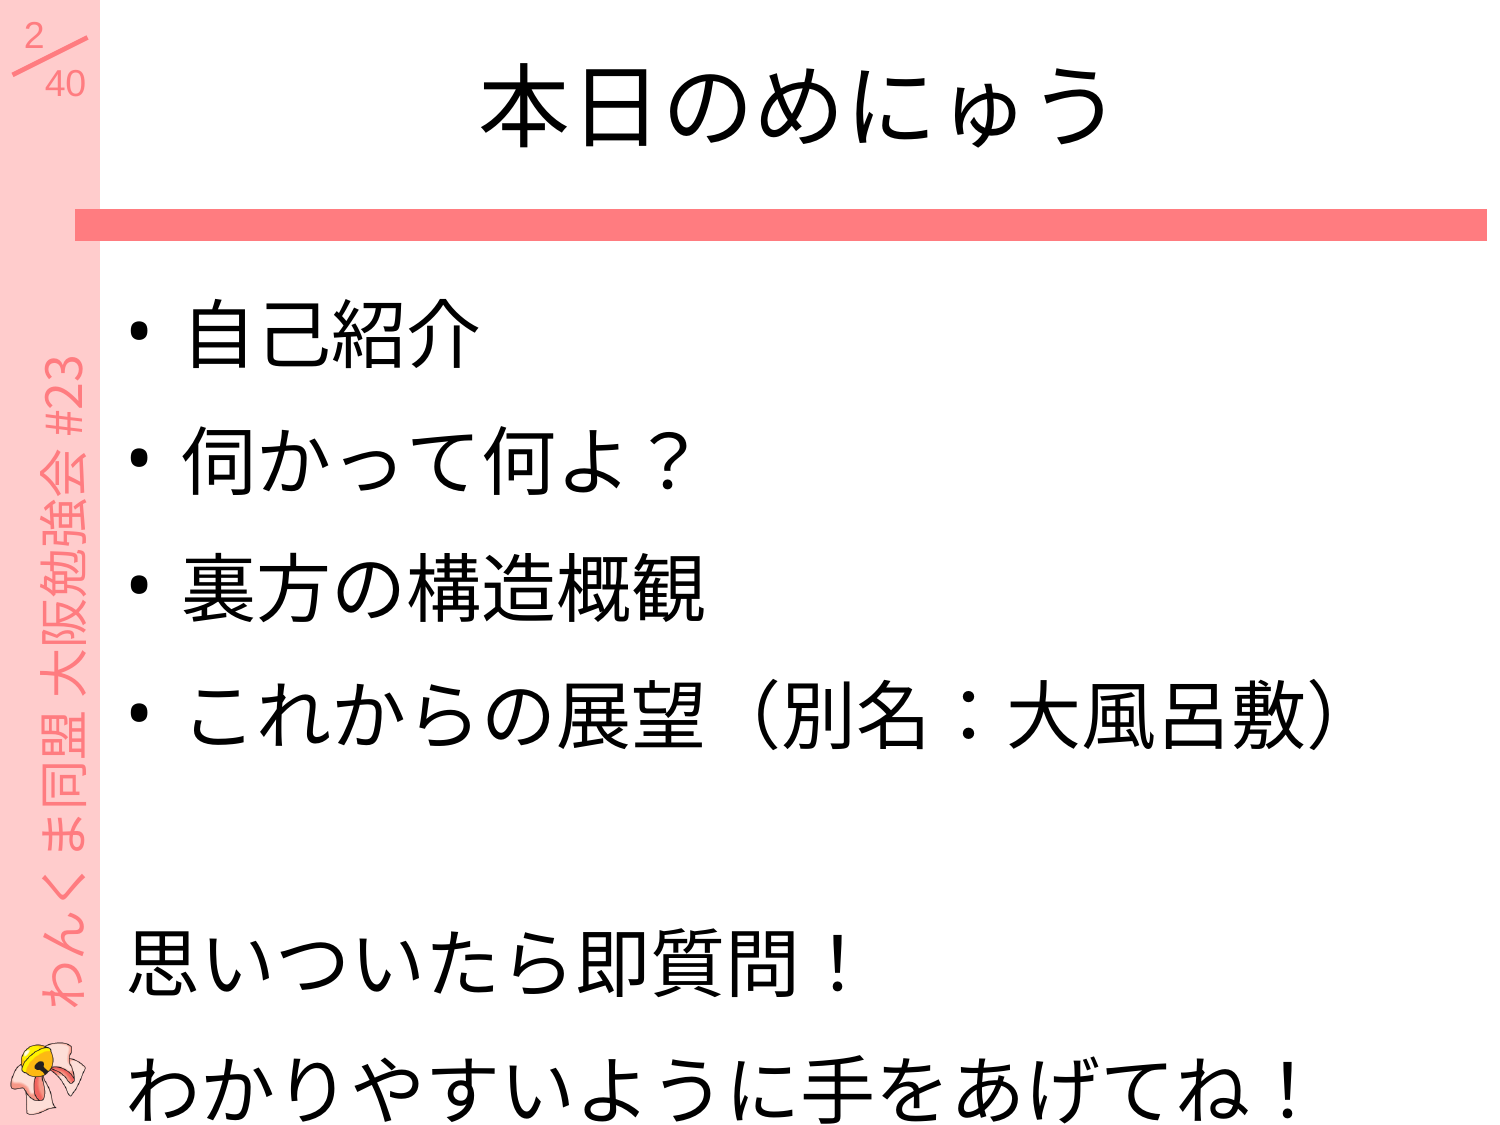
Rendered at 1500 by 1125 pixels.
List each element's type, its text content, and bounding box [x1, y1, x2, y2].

picture [10, 1042, 86, 1115]
list 自己紹介 伺かって何よ？ 裏方の構造概観 これからの展望（別名：大風呂敷） 思いついたら即質問！ わかりやすいように手をあげてね！ [125, 275, 1476, 1101]
title 本日のめにゅう [125, 0, 1476, 218]
